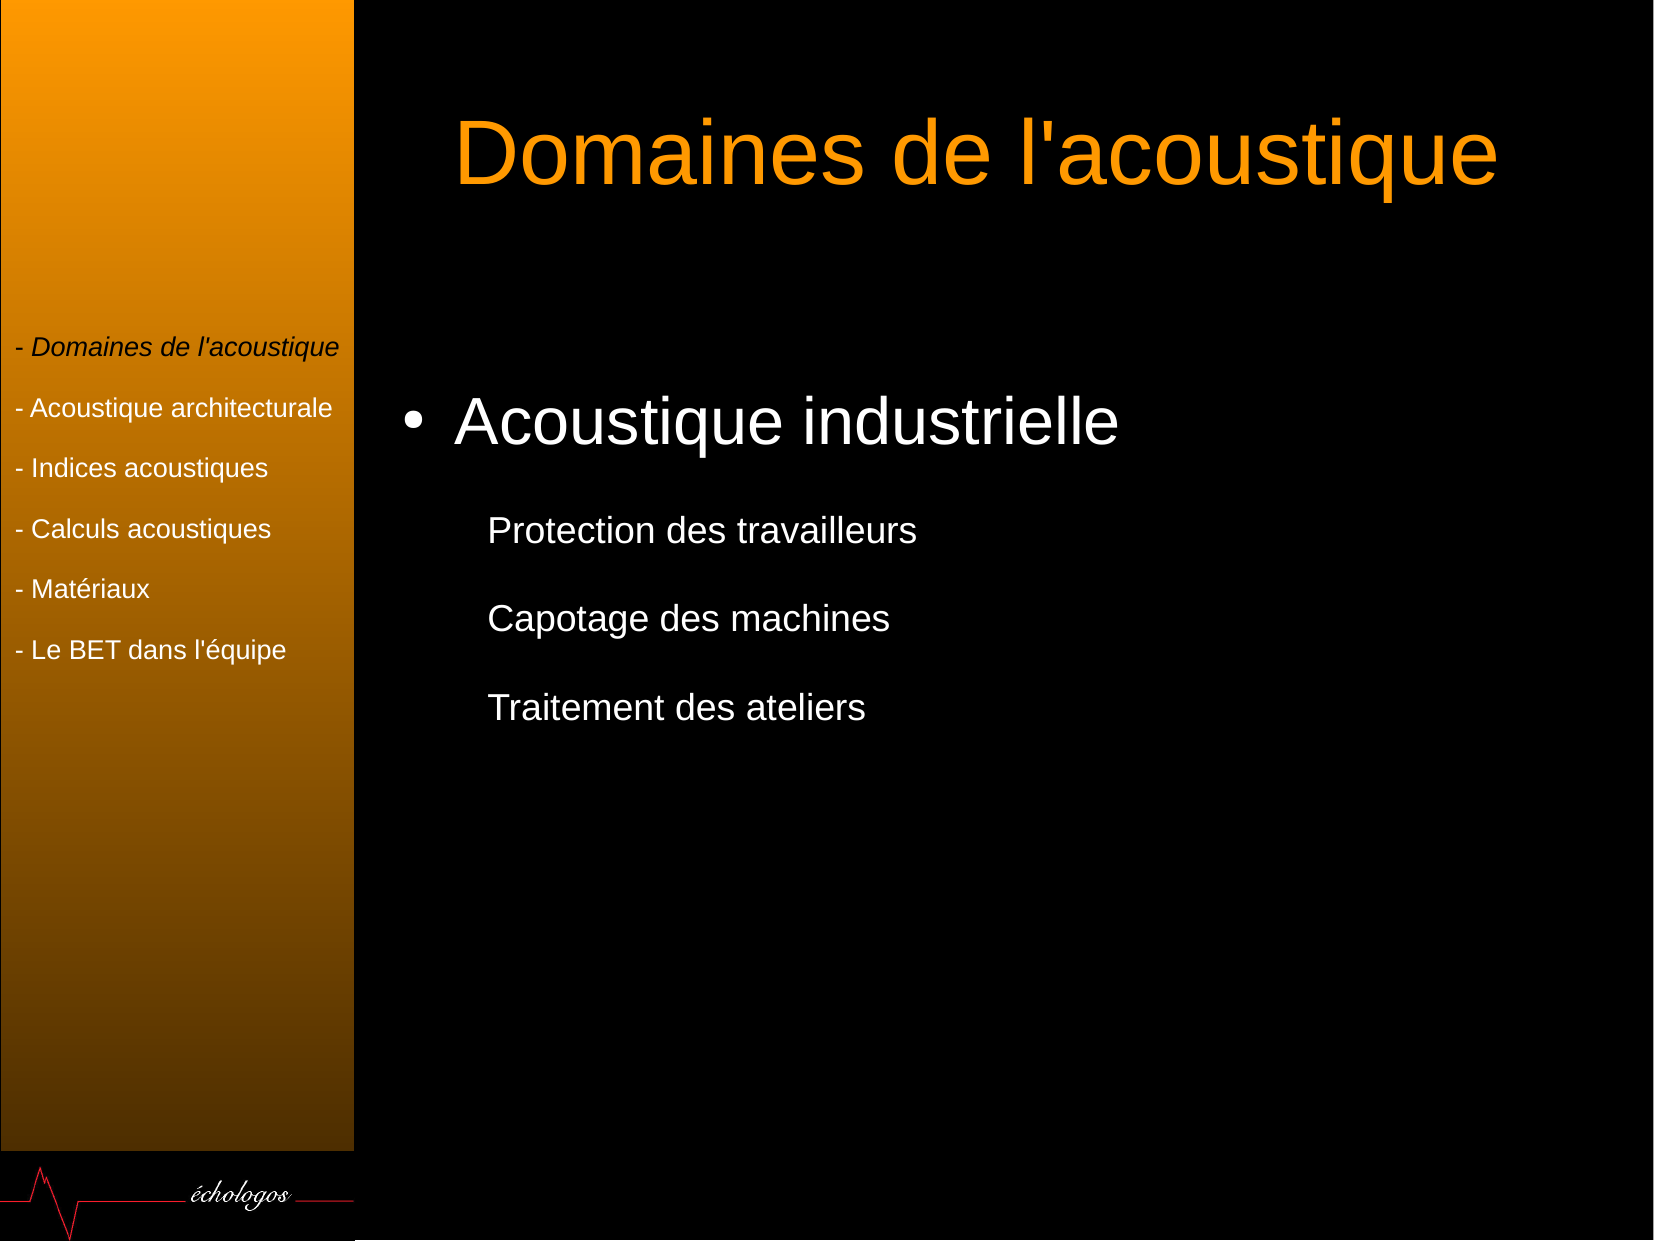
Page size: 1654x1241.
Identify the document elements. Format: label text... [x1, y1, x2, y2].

title Domaines de l'acoustique [383, 49, 1571, 257]
list Acoustique industrielle [383, 383, 1571, 473]
text_box Protection des travailleurs [472, 501, 1152, 559]
text_box Traitement des ateliers [472, 679, 1123, 737]
picture [0, 1166, 355, 1241]
text_box Capotage des machines [472, 590, 1063, 648]
text_box - Domaines de l'acoustique - Acoustique architecturale - Indices acoustiques - Calculs acoustiques - Matériaux - Le BET dans l'équipe [0, 324, 355, 754]
